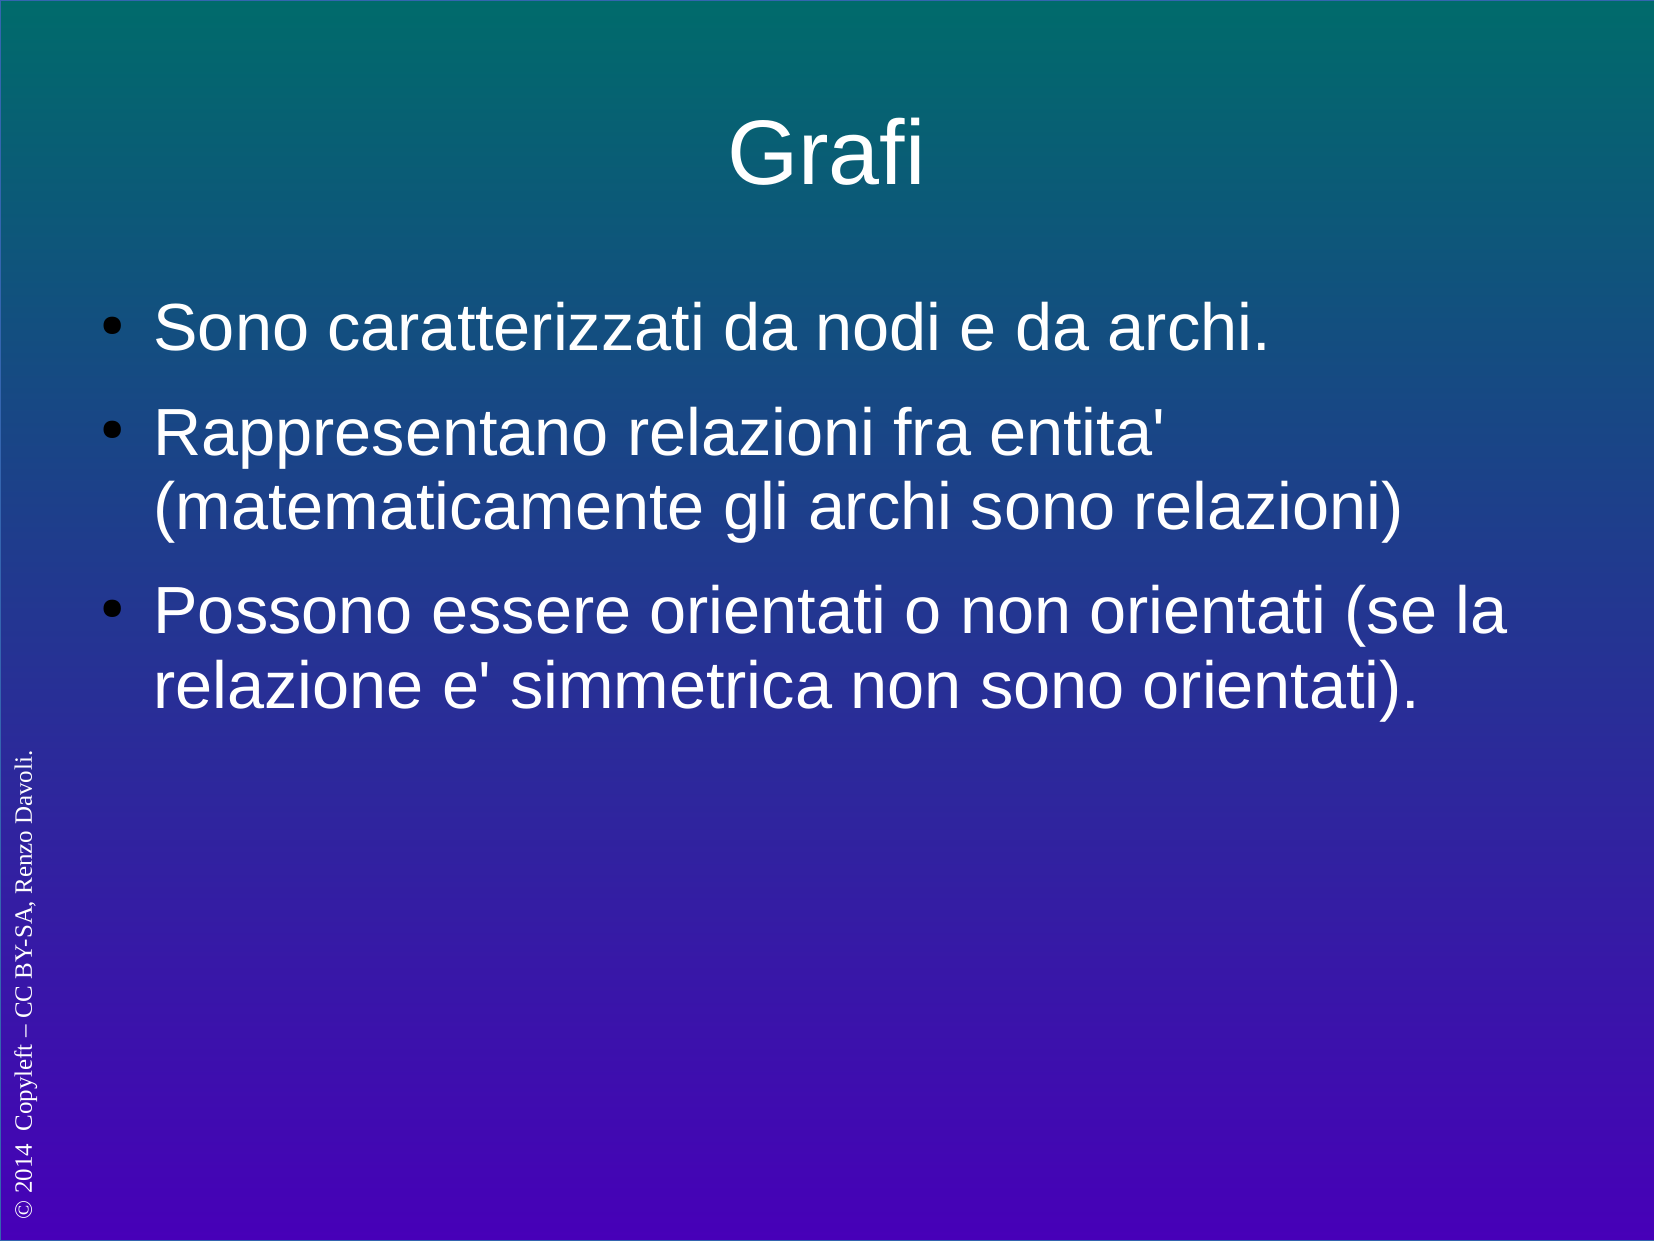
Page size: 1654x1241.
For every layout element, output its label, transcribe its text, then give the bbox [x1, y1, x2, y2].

list Sono caratterizzati da nodi e da archi. Rappresentano relazioni fra entita' (matematicamente gli archi sono relazioni) Possono essere orientati o non orientati (se la relazione e' simmetrica non sono orientati). [82, 290, 1571, 1010]
title Grafi [82, 49, 1571, 257]
